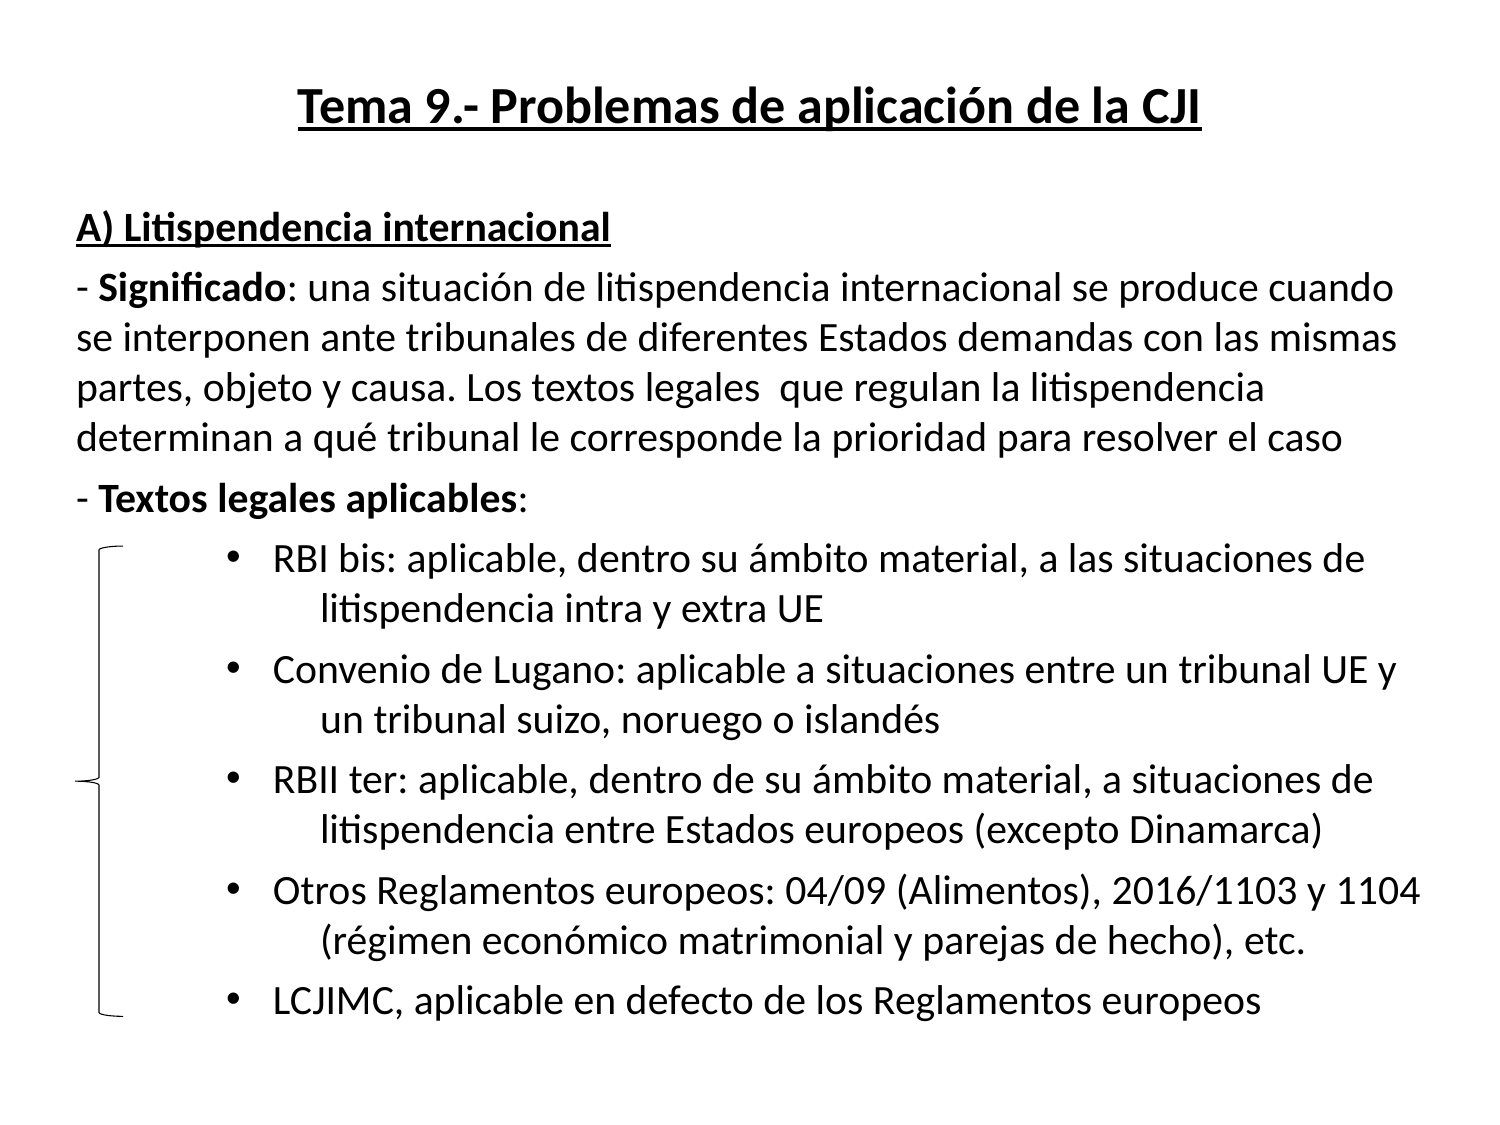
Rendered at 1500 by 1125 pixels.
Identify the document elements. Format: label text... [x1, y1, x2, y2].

list A) Litispendencia internacional - Significado: una situación de litispendencia internacional se produce cuando se interponen ante tribunales de diferentes Estados demandas con las mismas partes, objeto y causa. Los textos legales que regulan la litispendencia determinan a qué tribunal le corresponde la prioridad para resolver el caso - Textos legales aplicables: RBI bis: aplicable, dentro su ámbito material, a las situaciones de litispendencia intra y extra UE Convenio de Lugano: aplicable a situaciones entre un tribunal UE y un tribunal suizo, noruego o islandés RBII ter: aplicable, dentro de su ámbito material, a situaciones de litispendencia entre Estados europeos (excepto Dinamarca) Otros Reglamentos europeos: 04/09 (Alimentos), 2016/1103 y 1104 (régimen económico matrimonial y parejas de hecho), etc. LCJIMC, aplicable en defecto de los Reglamentos europeos [61, 191, 1439, 1073]
title Tema 9.- Problemas de aplicación de la CJI [75, 45, 1426, 162]
